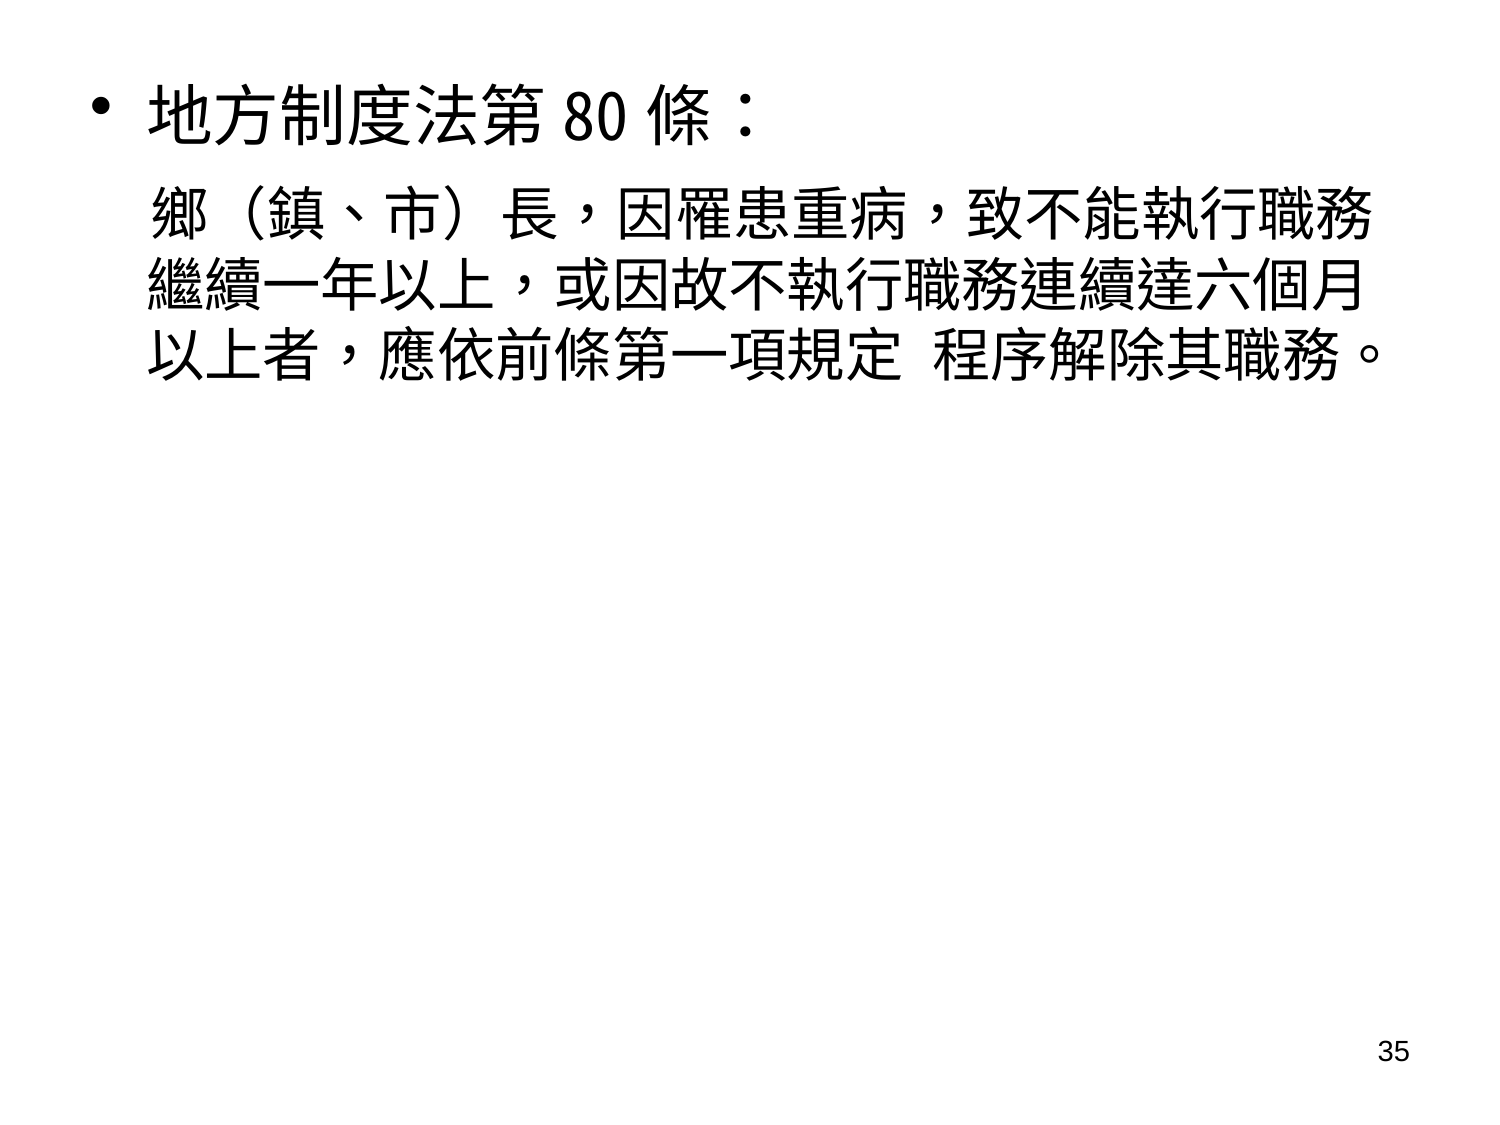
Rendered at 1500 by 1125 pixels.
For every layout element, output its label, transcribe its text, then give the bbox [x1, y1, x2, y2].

list 地方制度法第80條： 鄉（鎮、市）長，因罹患重病，致不能執行職務繼續一年以上，或因故不執行職務連續達六個月以上者，應依前條第一項規定 程序解除其職務。 [75, 66, 1426, 1005]
